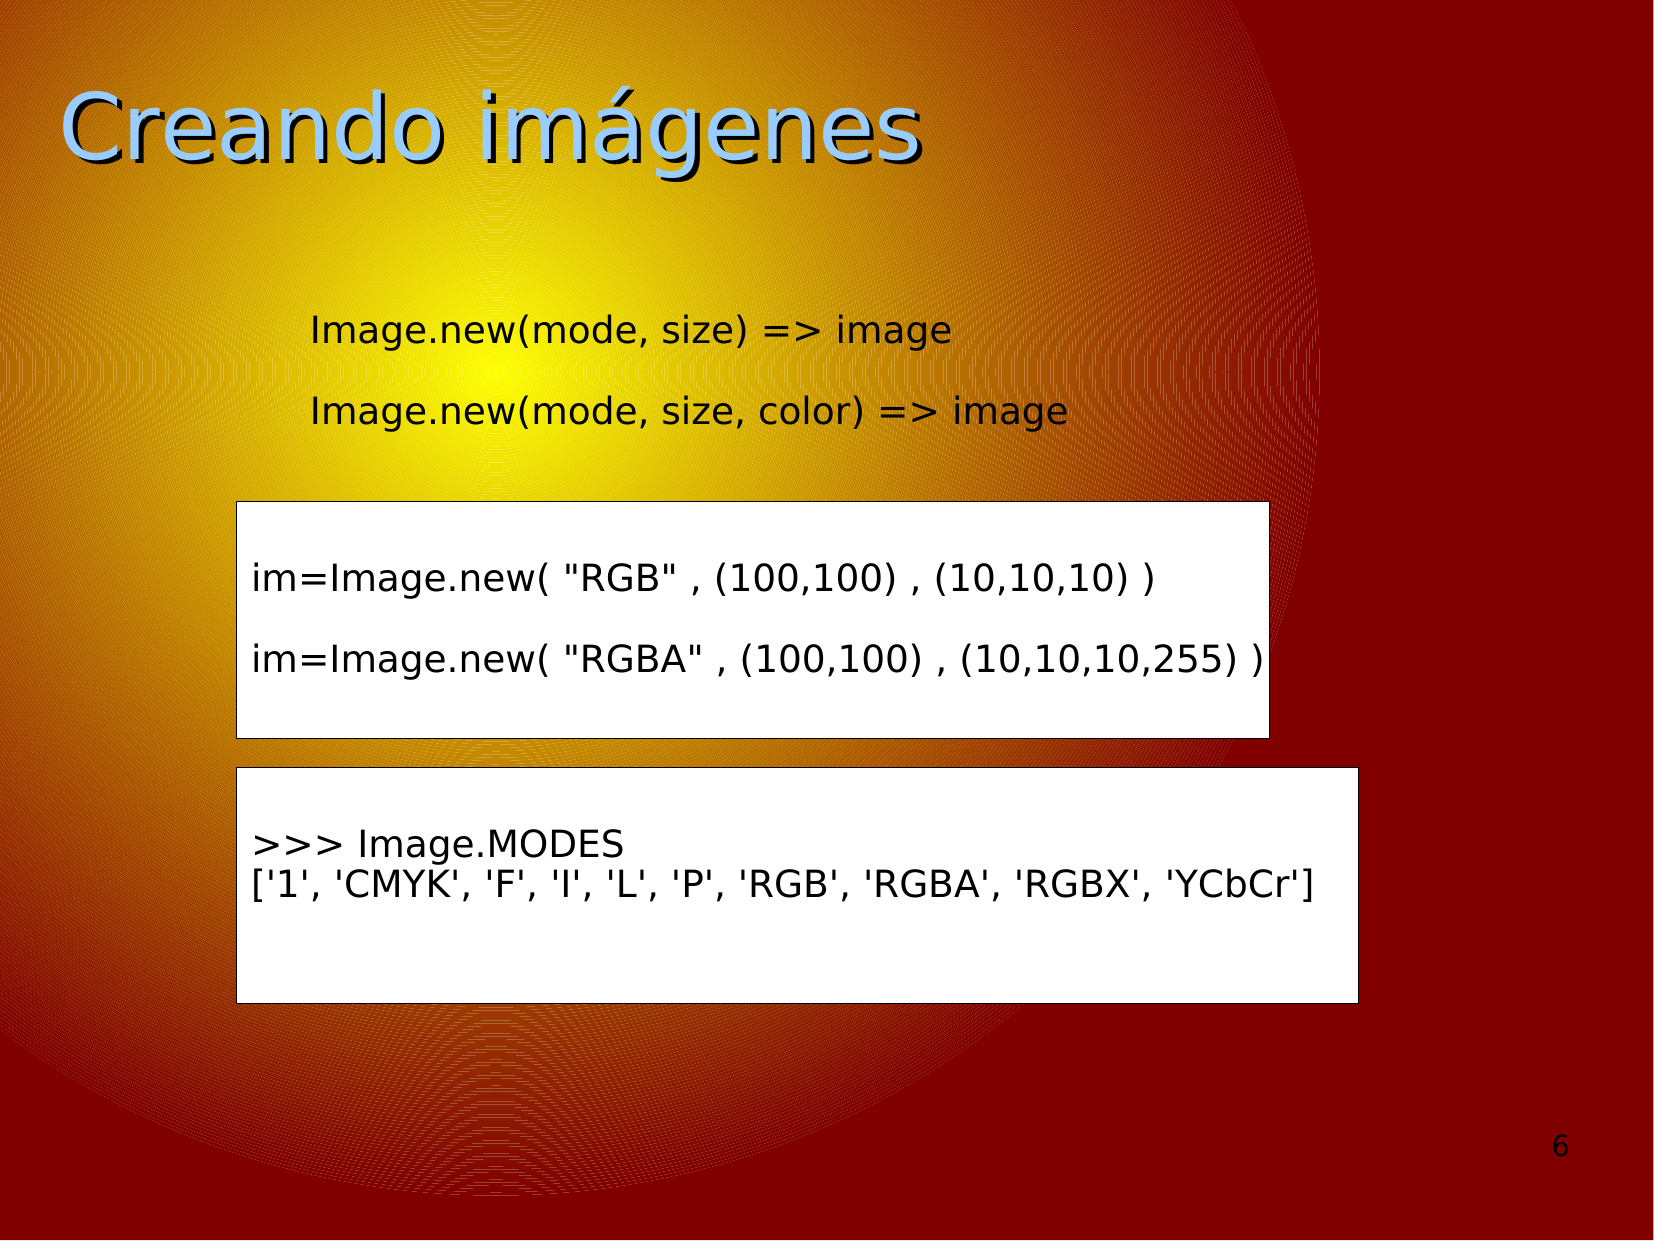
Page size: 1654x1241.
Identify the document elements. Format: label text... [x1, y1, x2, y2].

text_box im=Image.new( "RGB" , (100,100) , (10,10,10) ) im=Image.new( "RGBA" , (100,100) , (10,10,10,255) ) [236, 501, 1270, 739]
title Creando imágenes [59, 29, 1547, 228]
text_box >>> Image.MODES ['1', 'CMYK', 'F', 'I', 'L', 'P', 'RGB', 'RGBA', 'RGBX', 'YCbCr'] [236, 767, 1359, 1004]
text_box Image.new(mode, size) => image Image.new(mode, size, color) => image [295, 303, 1085, 443]
